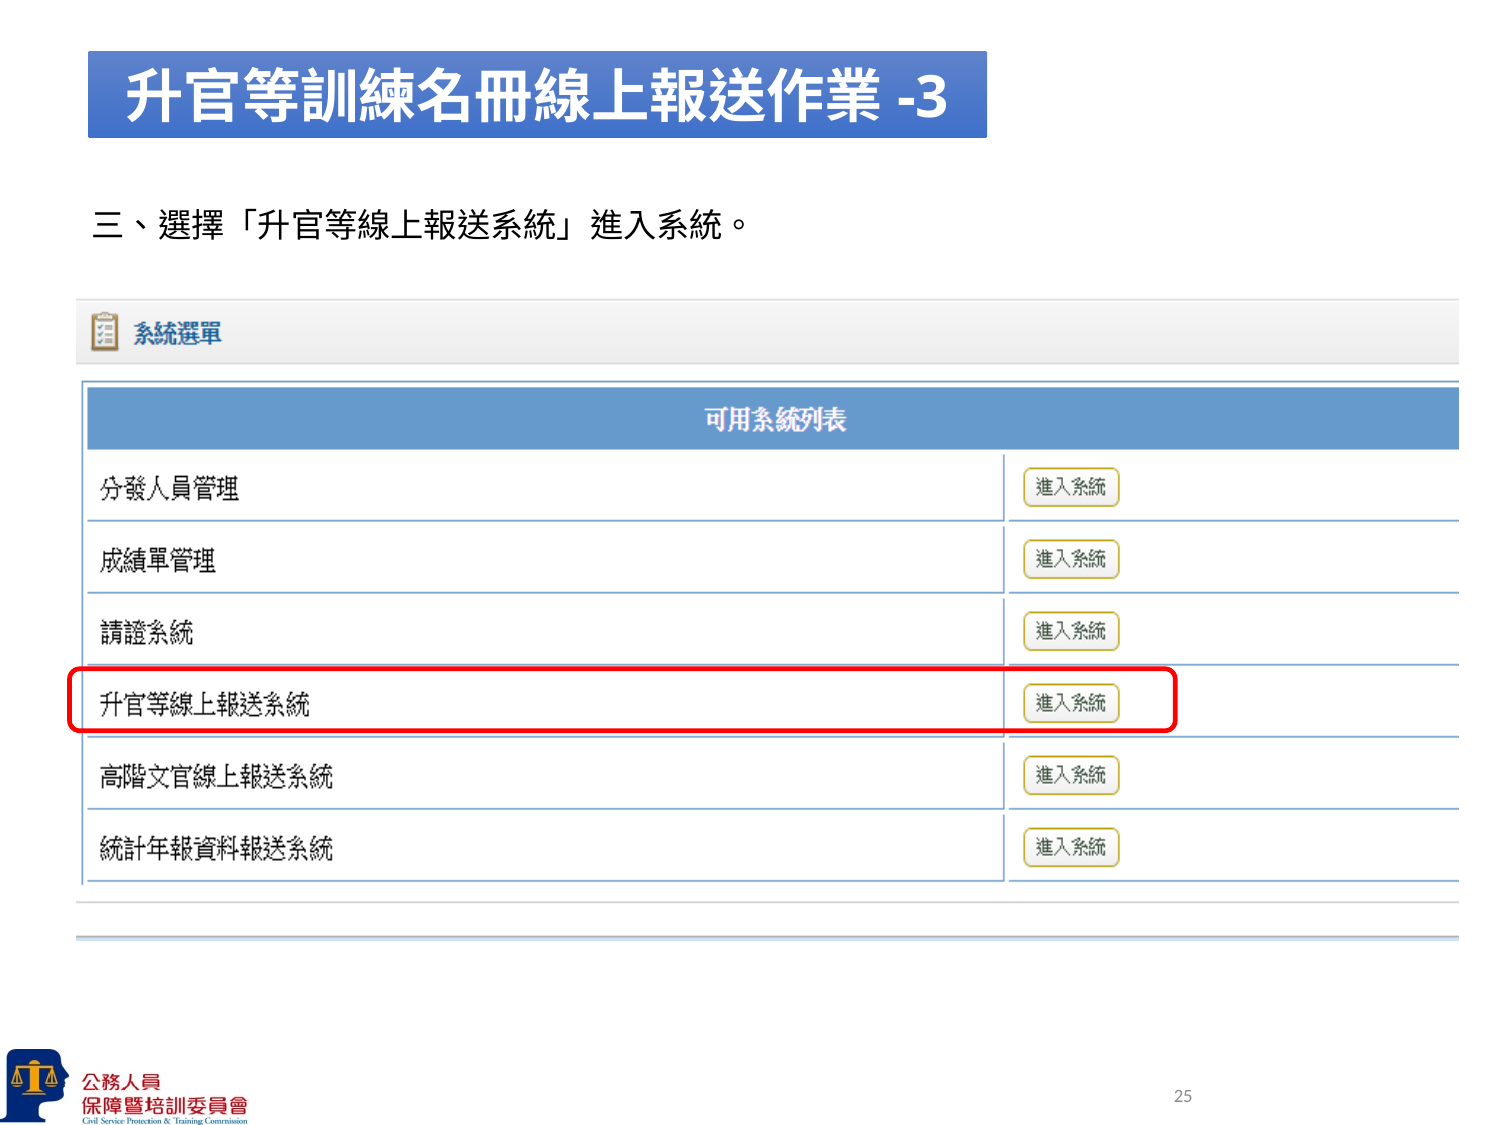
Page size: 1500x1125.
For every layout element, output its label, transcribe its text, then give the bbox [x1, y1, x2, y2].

text_box 三、選擇「升官等線上報送系統」進入系統。 [77, 197, 1057, 252]
picture [76, 273, 1459, 941]
text_box 升官等訓練名冊線上報送作業-3 [88, 51, 987, 138]
text_box 29 [1158, 1065, 1497, 1125]
picture [76, 672, 1172, 728]
